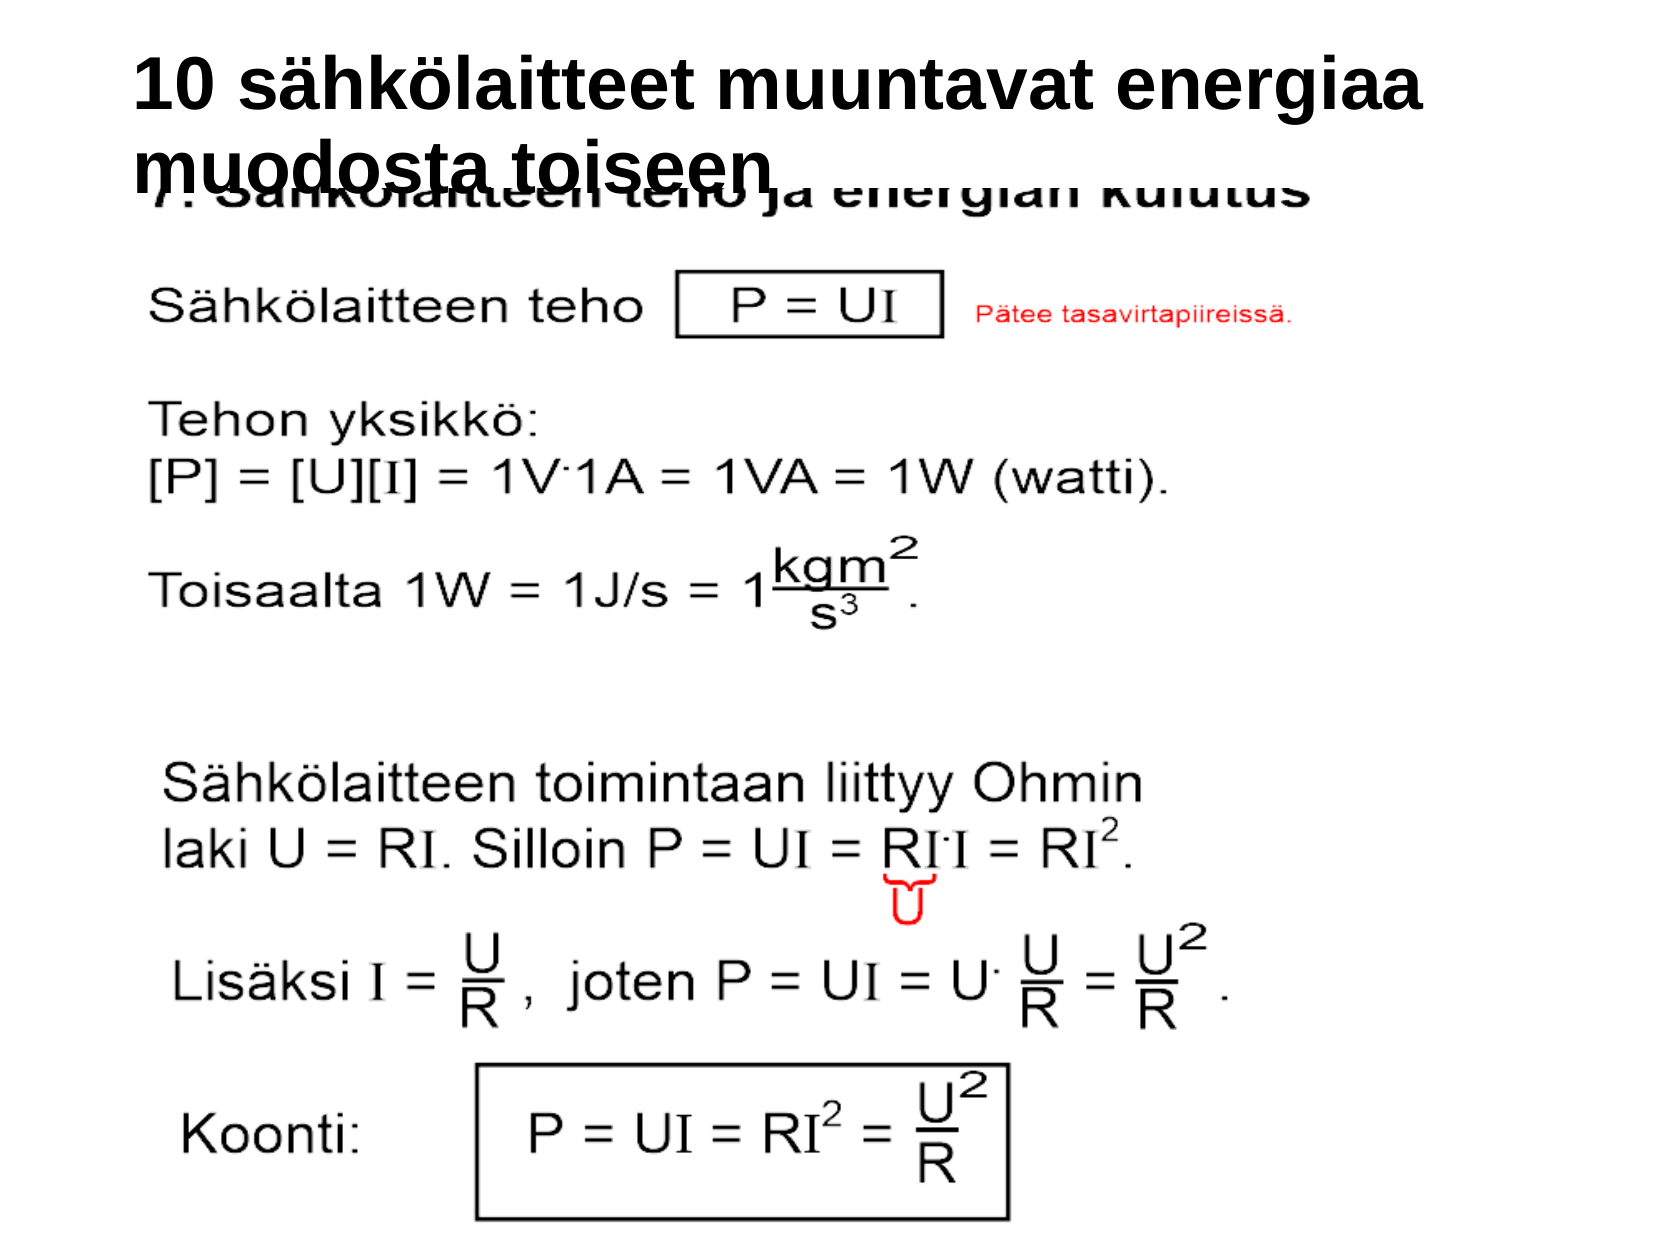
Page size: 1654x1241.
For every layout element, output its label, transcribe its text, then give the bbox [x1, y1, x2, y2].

picture [112, 714, 1276, 1241]
text_box 10 sähkölaitteet muuntavat energiaa muodosta toiseen [118, 35, 1461, 218]
picture [97, 188, 1430, 686]
